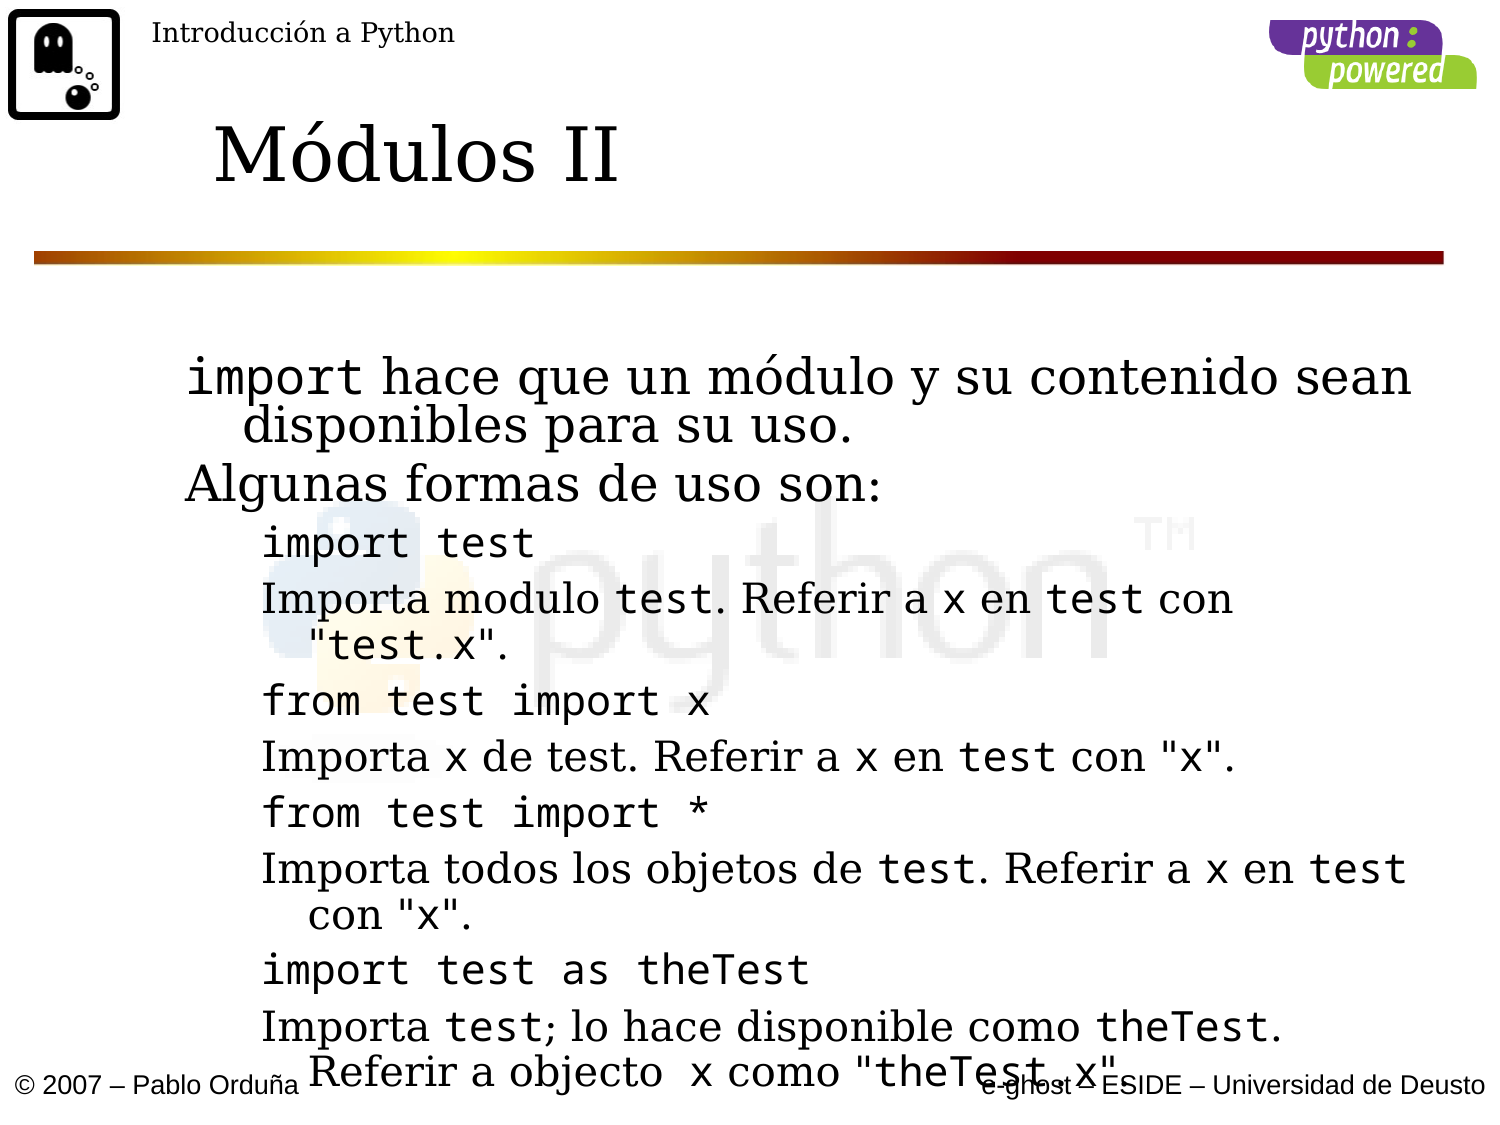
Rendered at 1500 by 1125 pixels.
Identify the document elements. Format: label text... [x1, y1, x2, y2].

picture [5, 7, 125, 124]
list import hace que un módulo y su contenido sean disponibles para su uso. Algunas formas de uso son: import test Importa modulo test. Referir a x en test con "test.x". from test import x Importa x de test. Referir a x en test con "x". from test import * Importa todos los objetos de test. Referir a x en test con "x". import test as theTest Importa test; lo hace disponible como theTest. Referir a objecto x como "theTest.x". [171, 343, 1447, 1125]
title Módulos II [198, 0, 1477, 207]
picture [34, 251, 1447, 266]
